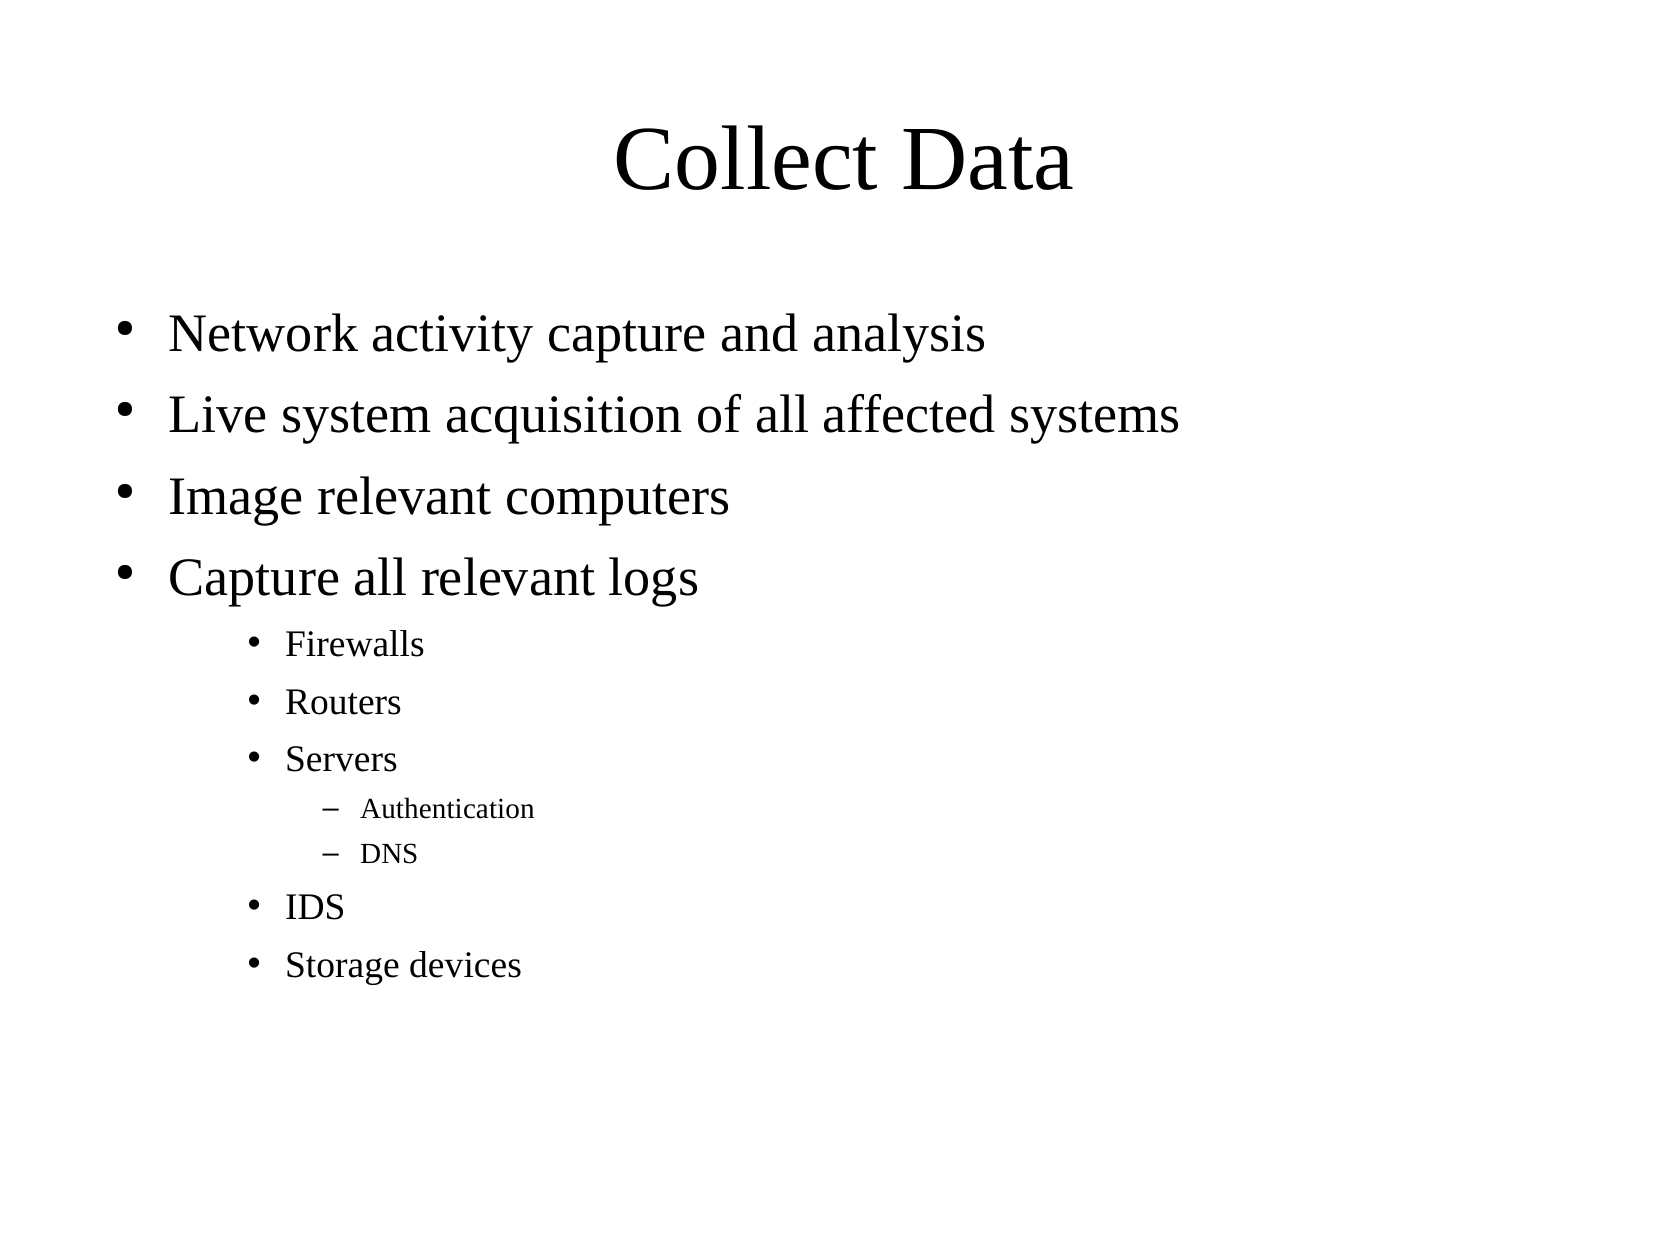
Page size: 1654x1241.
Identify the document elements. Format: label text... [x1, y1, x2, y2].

list Network activity capture and analysis Live system acquisition of all affected systems Image relevant computers Capture all relevant logs Firewalls Routers Servers Authentication DNS IDS Storage devices [82, 289, 1571, 1199]
title Collect Data [82, 49, 1571, 257]
